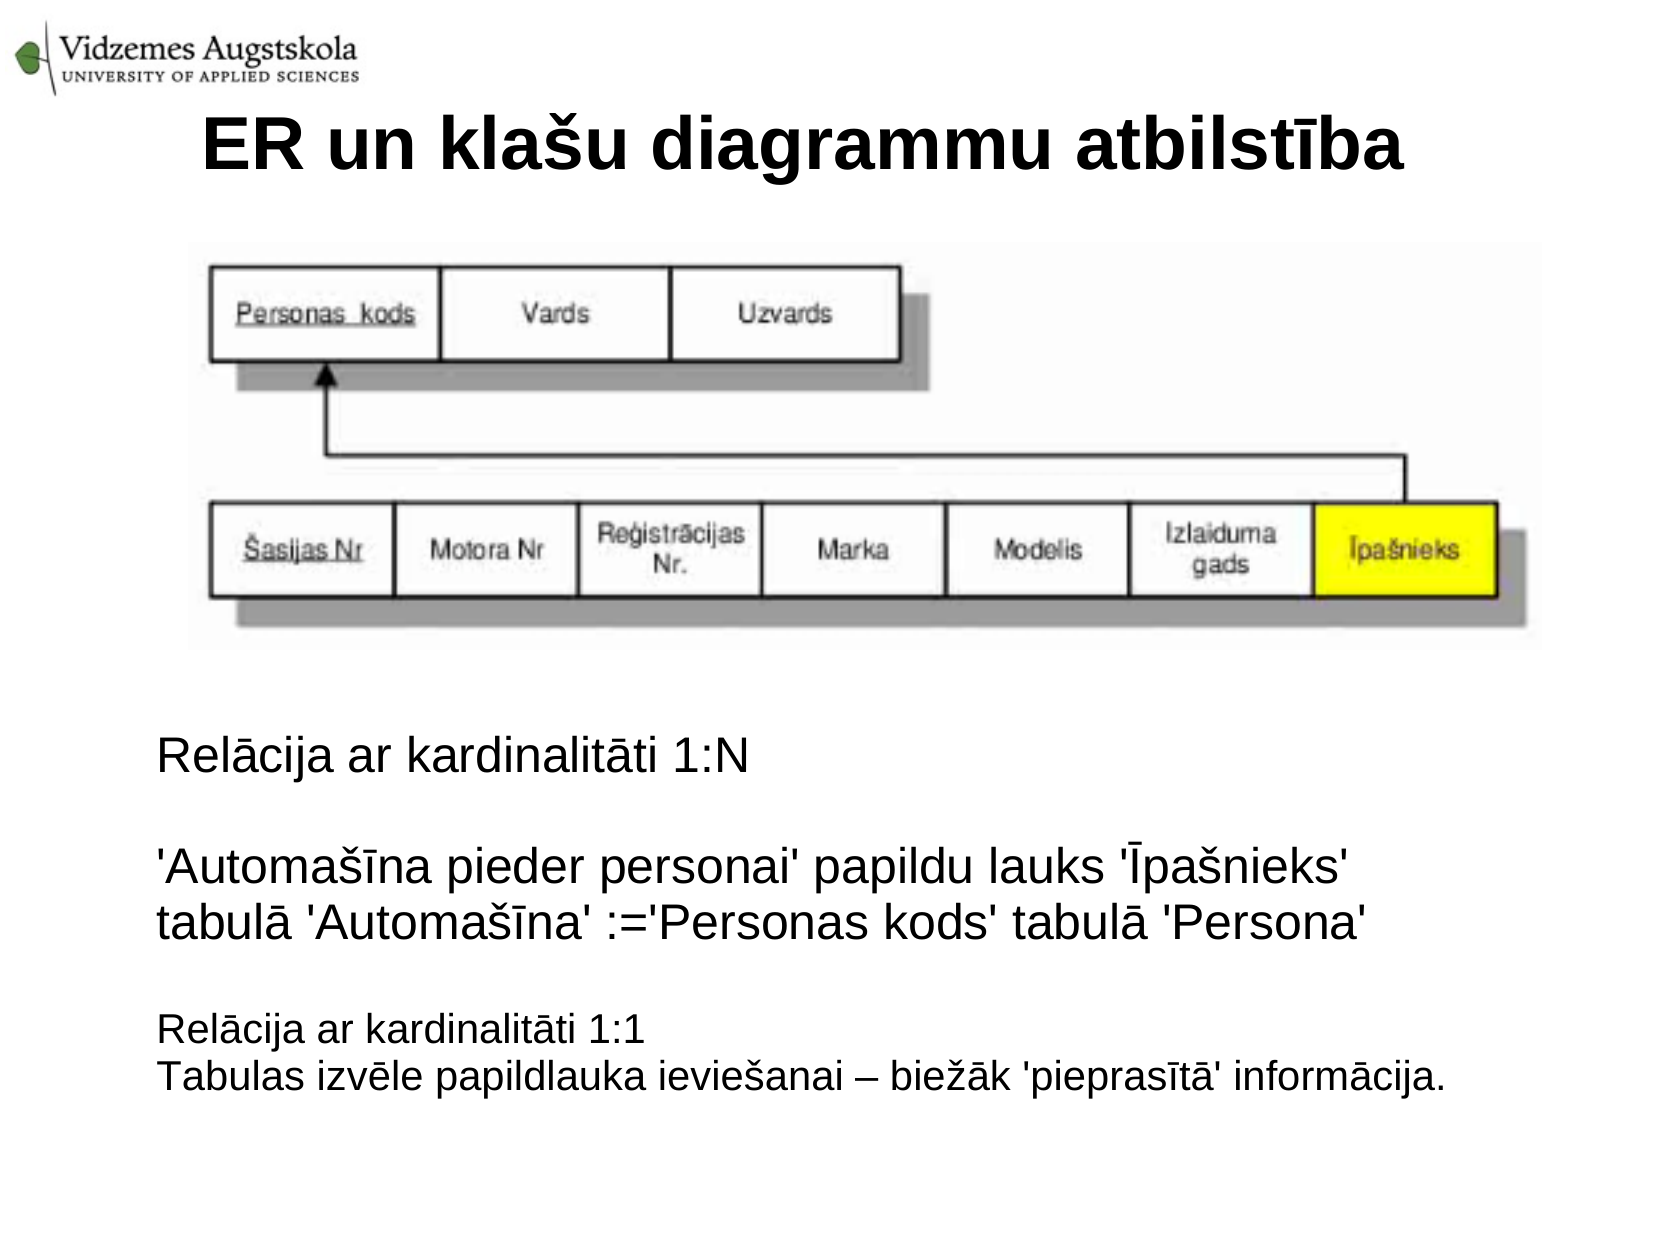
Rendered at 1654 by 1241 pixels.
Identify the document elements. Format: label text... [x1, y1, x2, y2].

picture [5, 2, 368, 113]
text_box Relācija ar kardinalitāti 1:N 'Automašīna pieder personai' papildu lauks 'Īpašnieks' tabulā 'Automašīna' :='Personas kods' tabulā 'Persona' Relācija ar kardinalitāti 1:1 Tabulas izvēle papildlauka ieviešanai – biežāk 'pieprasītā' informācija. [141, 720, 1477, 1107]
title ER un klašu diagrammu atbilstība [94, 103, 1512, 188]
list [118, 631, 1570, 1107]
picture [188, 242, 1542, 631]
